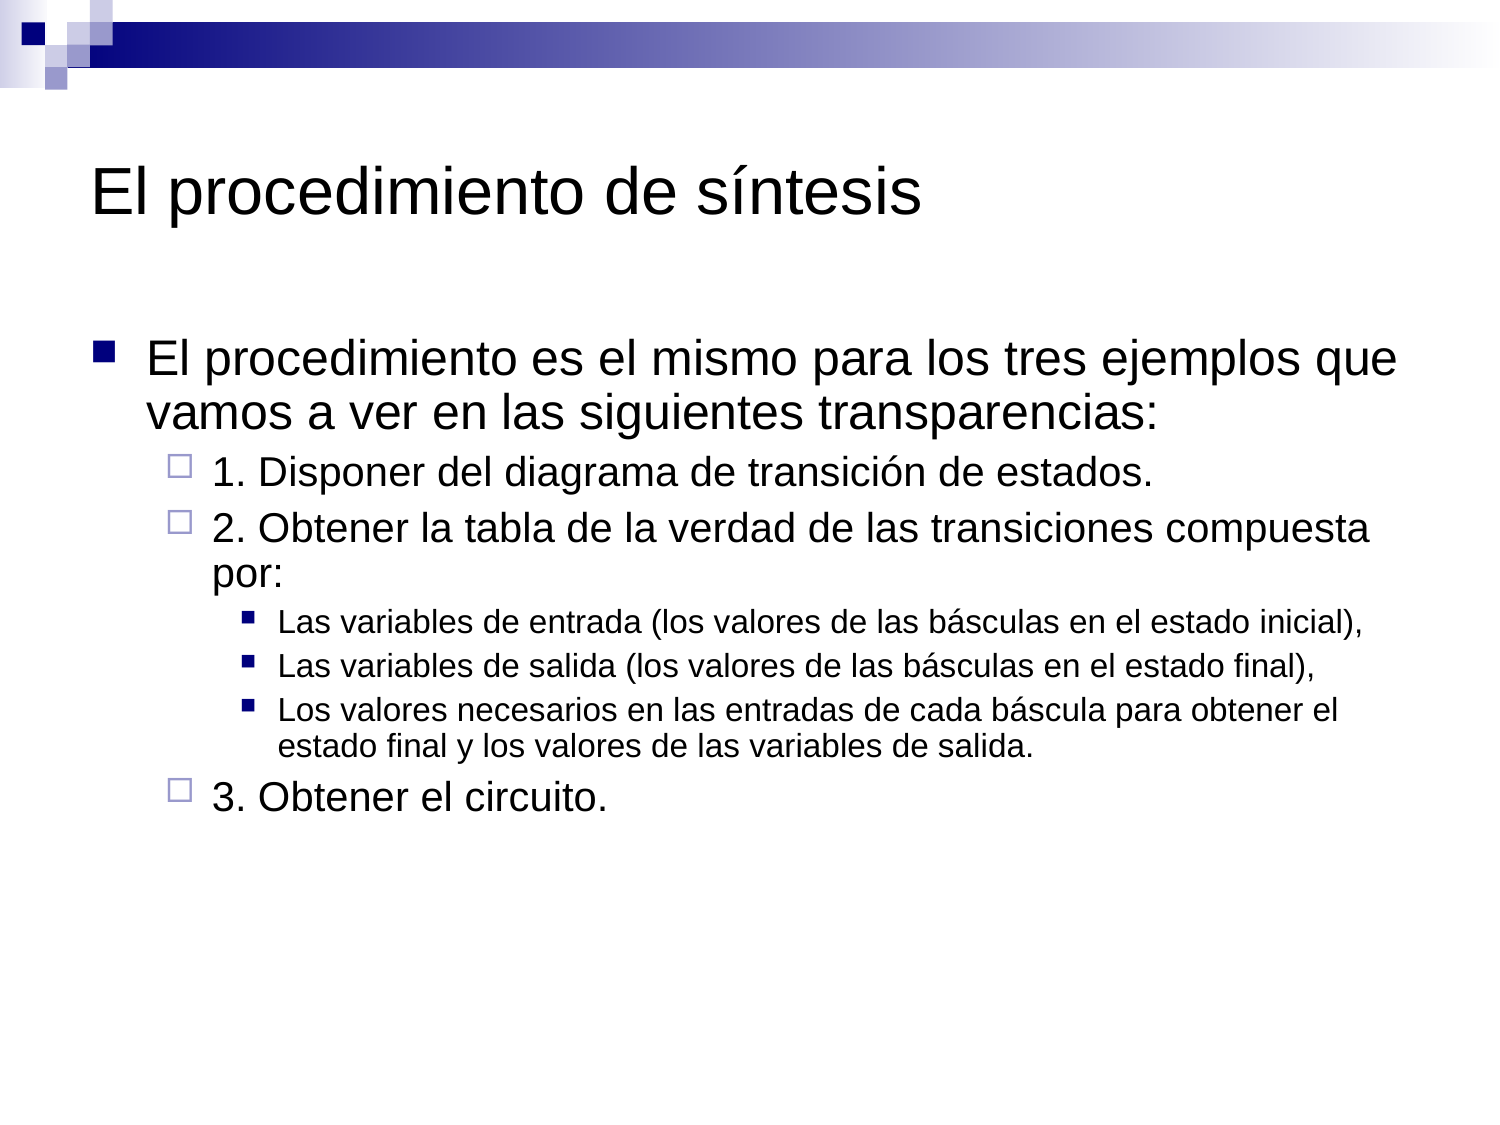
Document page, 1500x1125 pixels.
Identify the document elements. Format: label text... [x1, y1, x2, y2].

title El procedimiento de síntesis [75, 75, 1426, 300]
list El procedimiento es el mismo para los tres ejemplos que vamos a ver en las siguientes transparencias: 1. Disponer del diagrama de transición de estados. 2. Obtener la tabla de la verdad de las transiciones compuesta por: Las variables de entrada (los valores de las básculas en el estado inicial), Las variables de salida (los valores de las básculas en el estado final), Los valores necesarios en las entradas de cada báscula para obtener el estado final y los valores de las variables de salida. 3. Obtener el circuito. [75, 324, 1426, 963]
